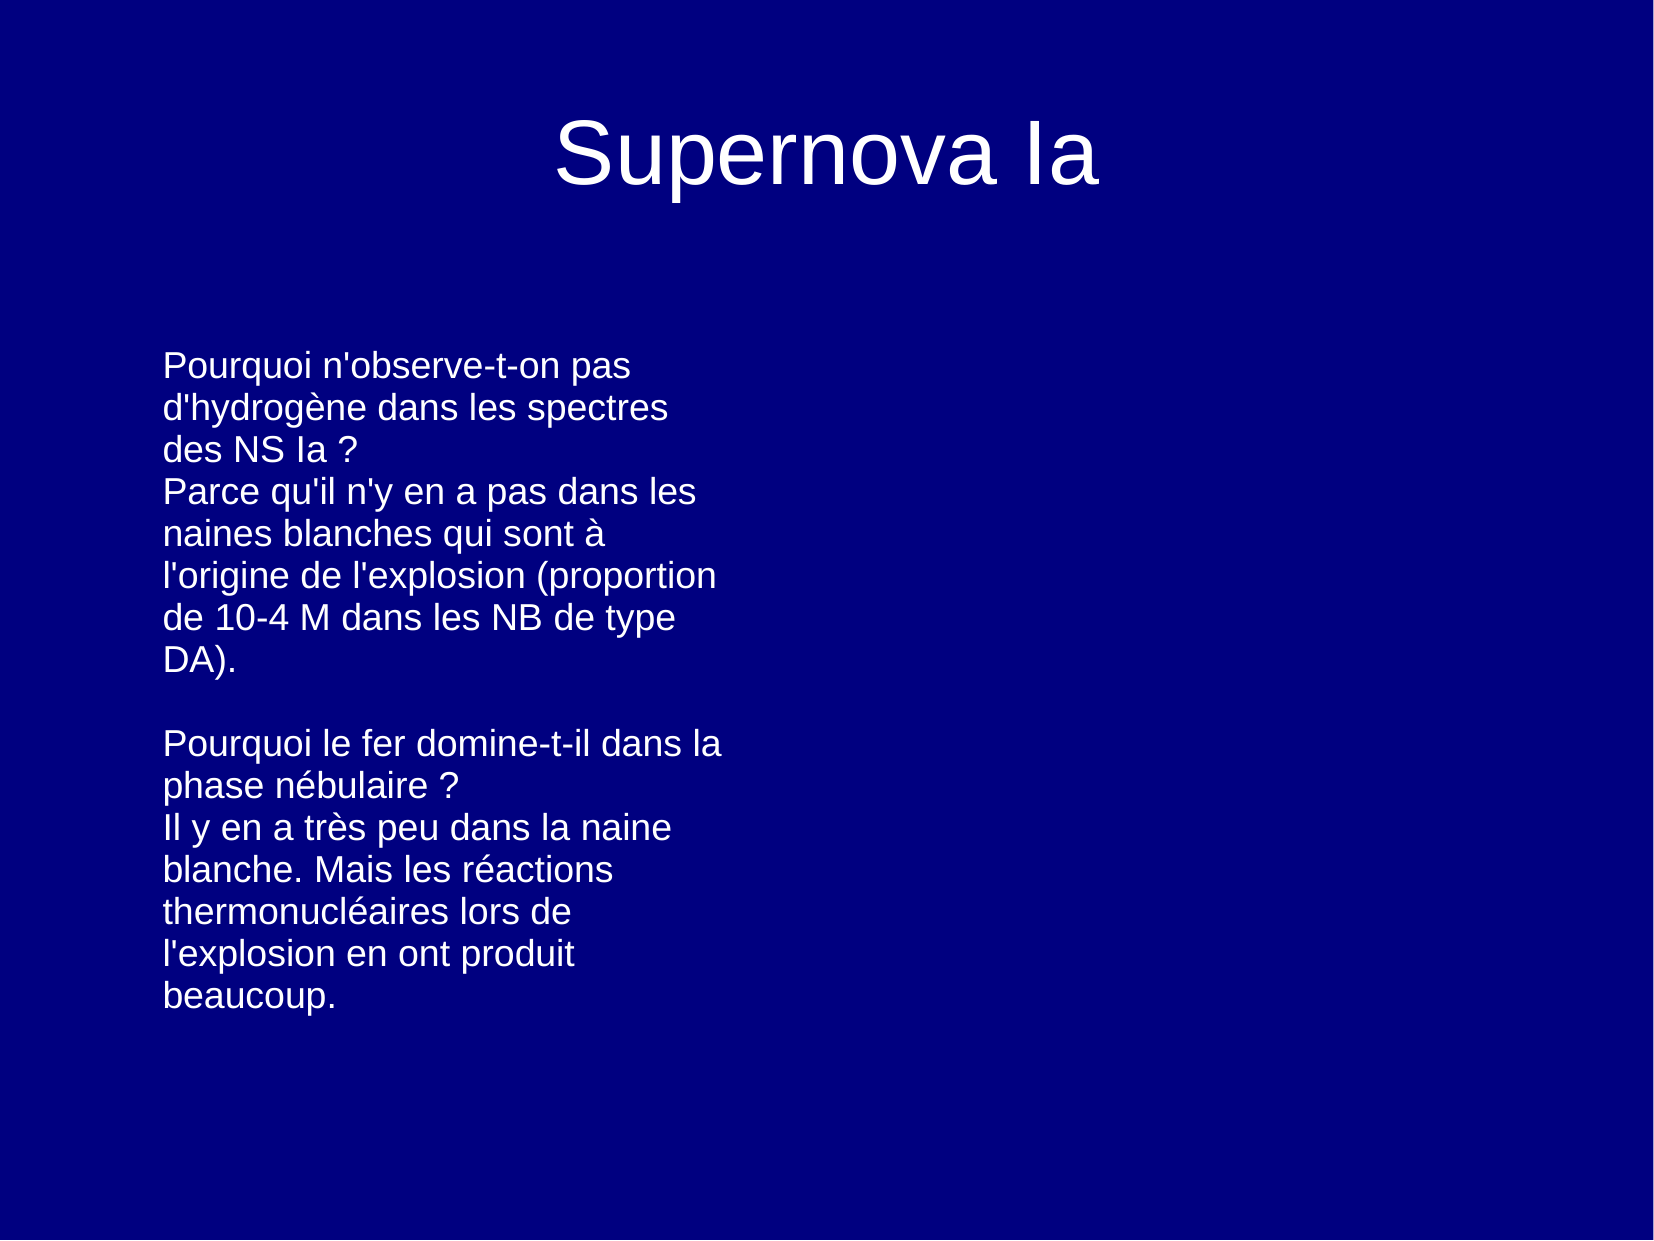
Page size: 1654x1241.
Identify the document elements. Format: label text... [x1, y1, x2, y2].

title Supernova Ia [82, 49, 1571, 257]
text_box Pourquoi n'observe-t-on pas d'hydrogène dans les spectres des NS Ia ? Parce qu'il n'y en a pas dans les naines blanches qui sont à l'origine de l'explosion (proportion de 10-4 M dans les NB de type DA). Pourquoi le fer domine-t-il dans la phase nébulaire ? Il y en a très peu dans la naine blanche. Mais les réactions thermonucléaires lors de l'explosion en ont produit beaucoup. [147, 295, 739, 1241]
